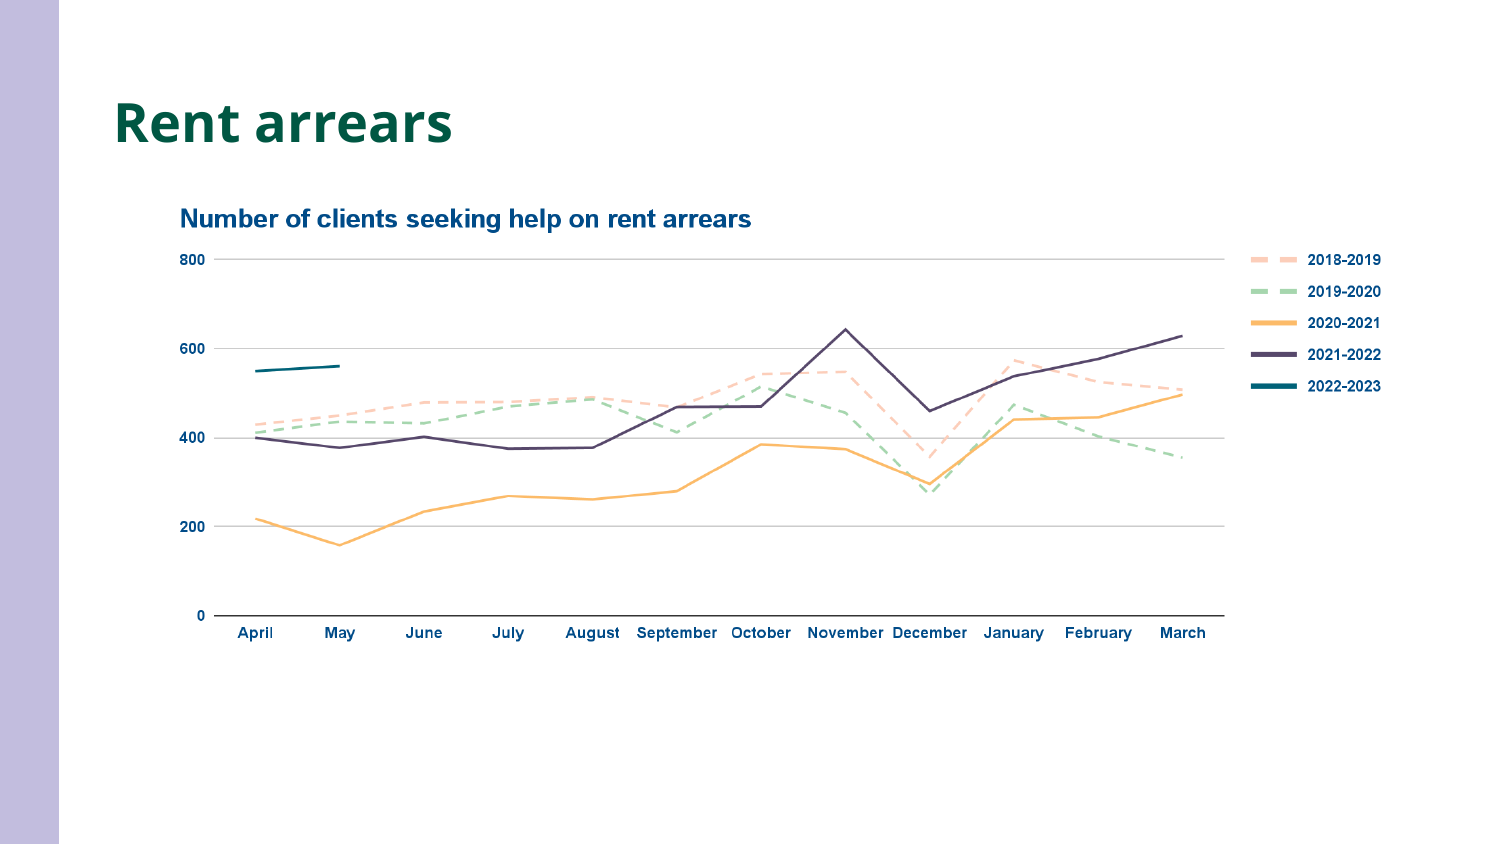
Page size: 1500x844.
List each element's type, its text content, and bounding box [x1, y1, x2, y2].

picture [155, 178, 1405, 666]
title Rent arrears [98, 72, 1396, 174]
